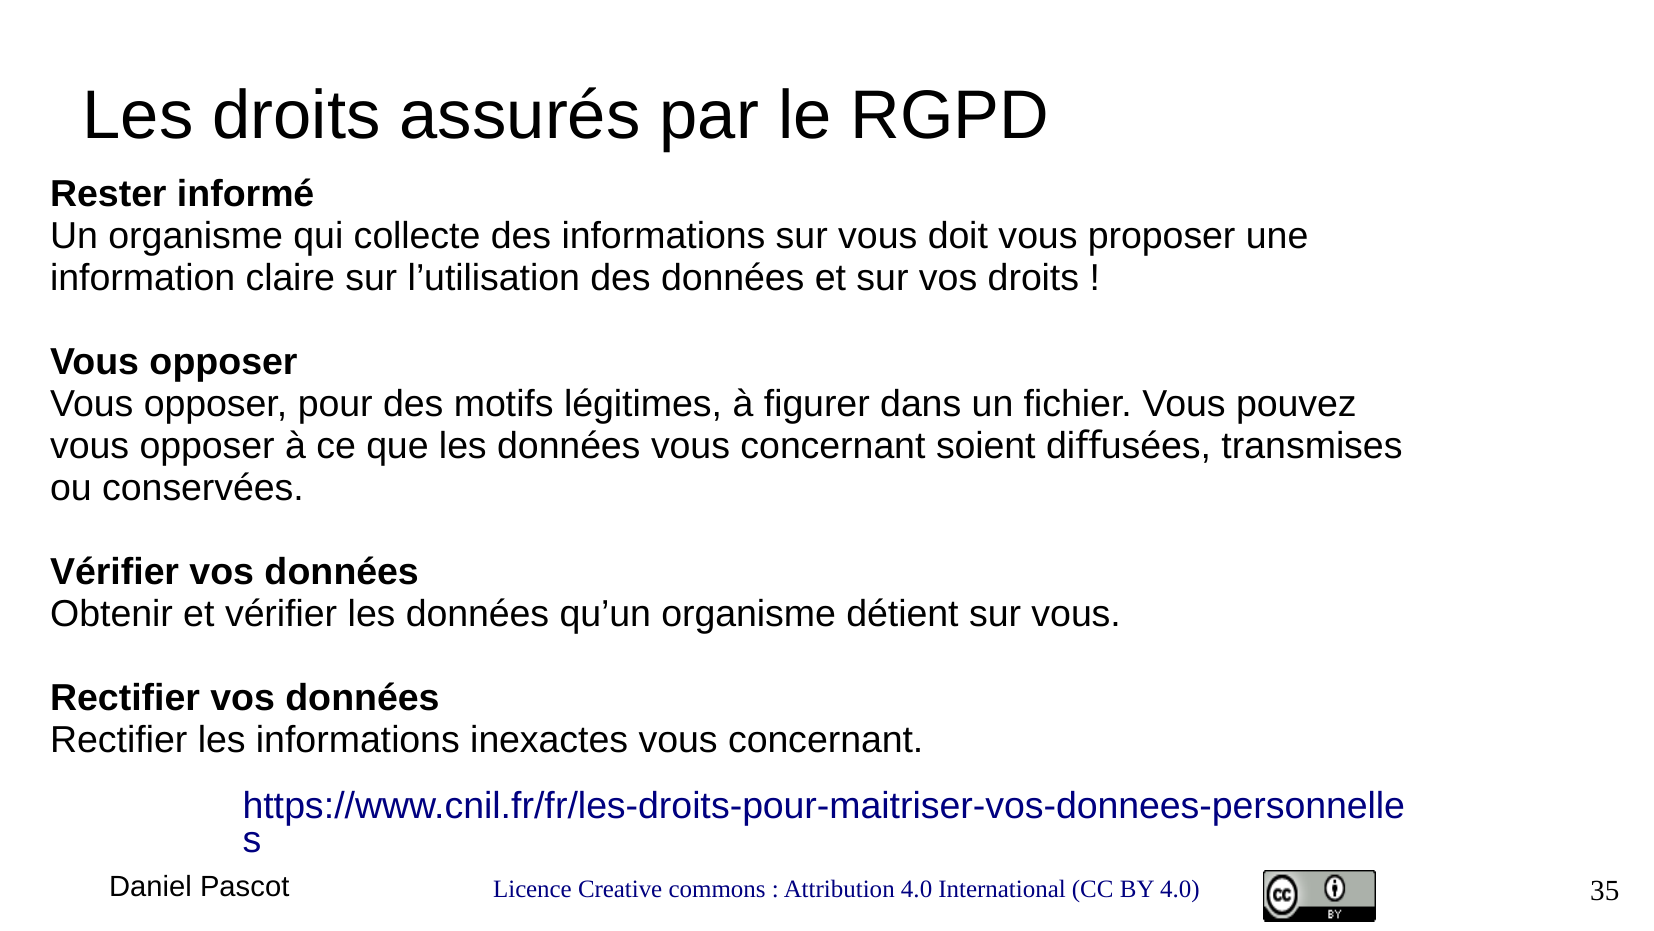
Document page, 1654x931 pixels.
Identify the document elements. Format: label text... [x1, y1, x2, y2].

title Les droits assurés par le RGPD [82, 37, 1571, 193]
picture [1263, 870, 1376, 922]
text_box https://www.cnil.fr/fr/les-droits-pour-maitriser-vos-donnees-personnelles [227, 776, 1439, 834]
text_box Rester informé Un organisme qui collecte des informations sur vous doit vous proposer une information claire sur l’utilisation des données et sur vos droits ! Vous opposer Vous opposer, pour des motifs légitimes, à ﬁgurer dans un ﬁchier. Vous pouvez vous opposer à ce que les données vous concernant soient diﬀusées, transmises ou conservées. Vériﬁer vos données Obtenir et vériﬁer les données qu’un organisme détient sur vous. Rectiﬁer vos données Rectiﬁer les informations inexactes vous concernant. [35, 165, 1489, 811]
